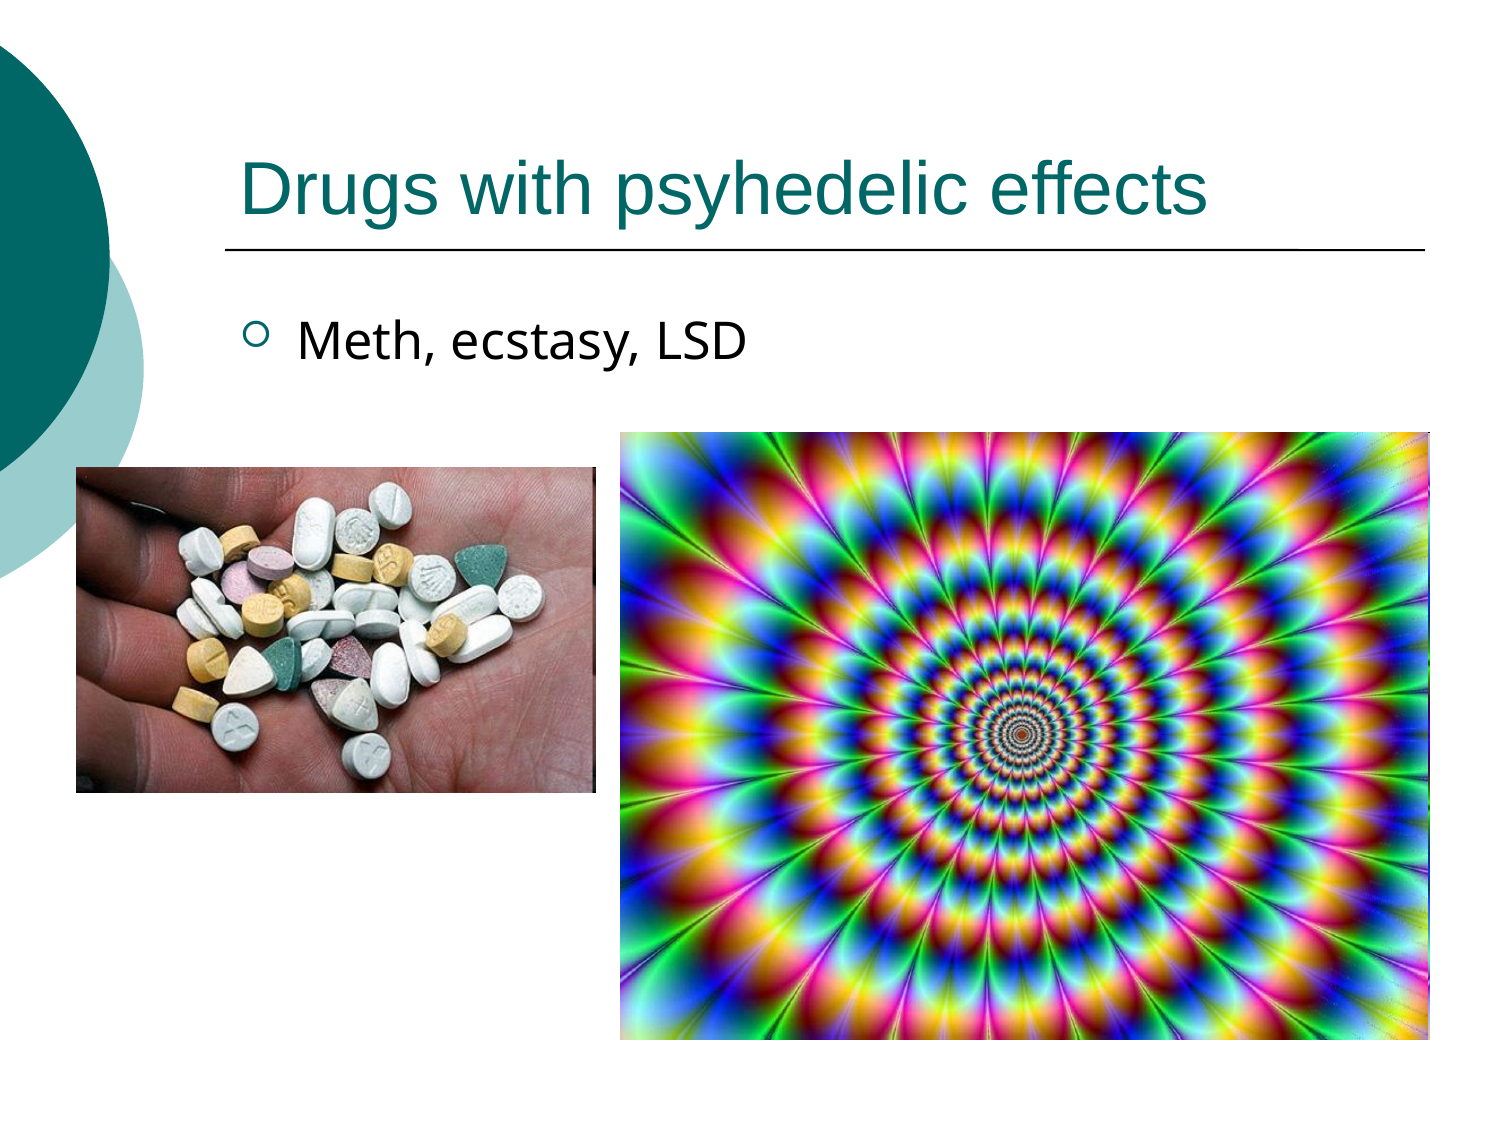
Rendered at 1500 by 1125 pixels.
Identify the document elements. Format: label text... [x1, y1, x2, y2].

picture [76, 467, 596, 793]
title Drugs with psyhedelic effects [224, 49, 1425, 237]
list Meth, ecstasy, LSD [224, 299, 1105, 975]
picture [620, 432, 1430, 1040]
